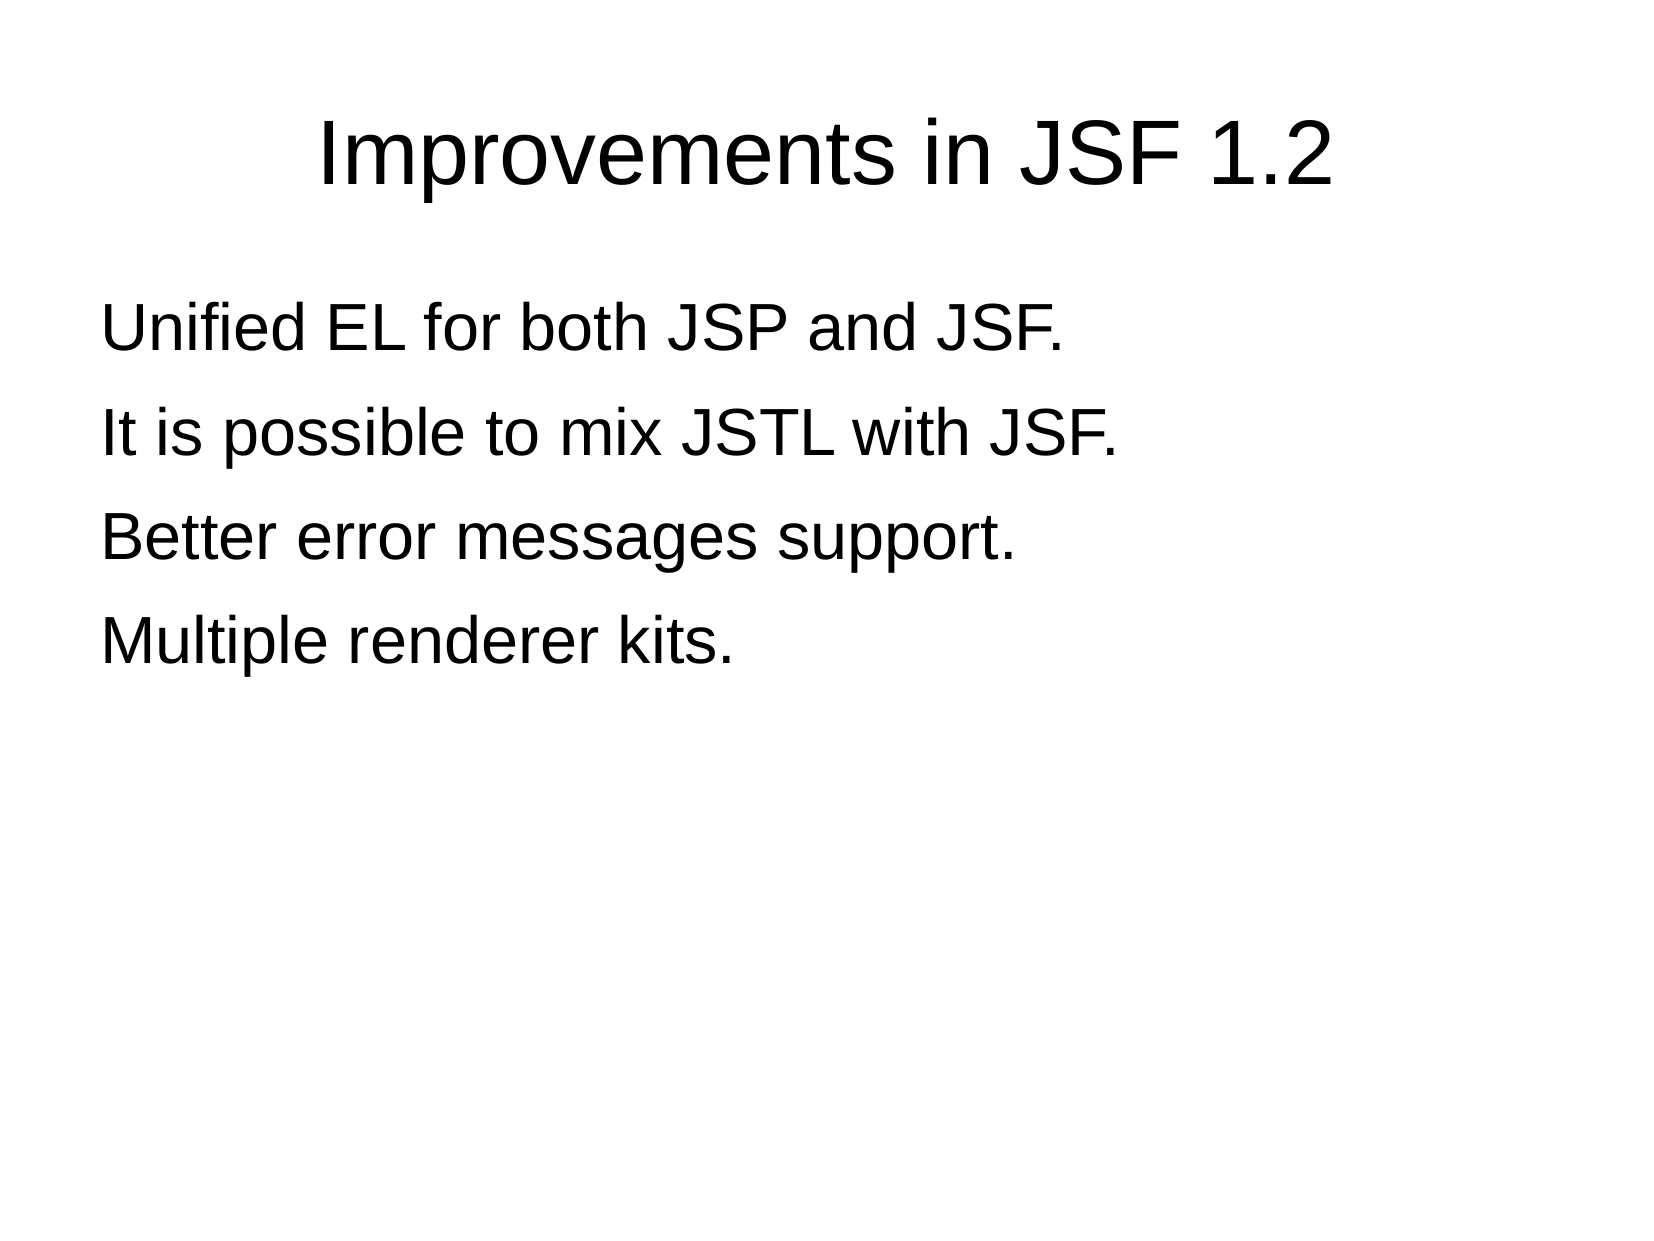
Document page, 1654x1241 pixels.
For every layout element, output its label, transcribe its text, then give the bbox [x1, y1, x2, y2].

title Improvements in JSF 1.2 [82, 56, 1571, 250]
list Unified EL for both JSP and JSF. It is possible to mix JSTL with JSF. Better error messages support. Multiple renderer kits. [82, 290, 1571, 1094]
